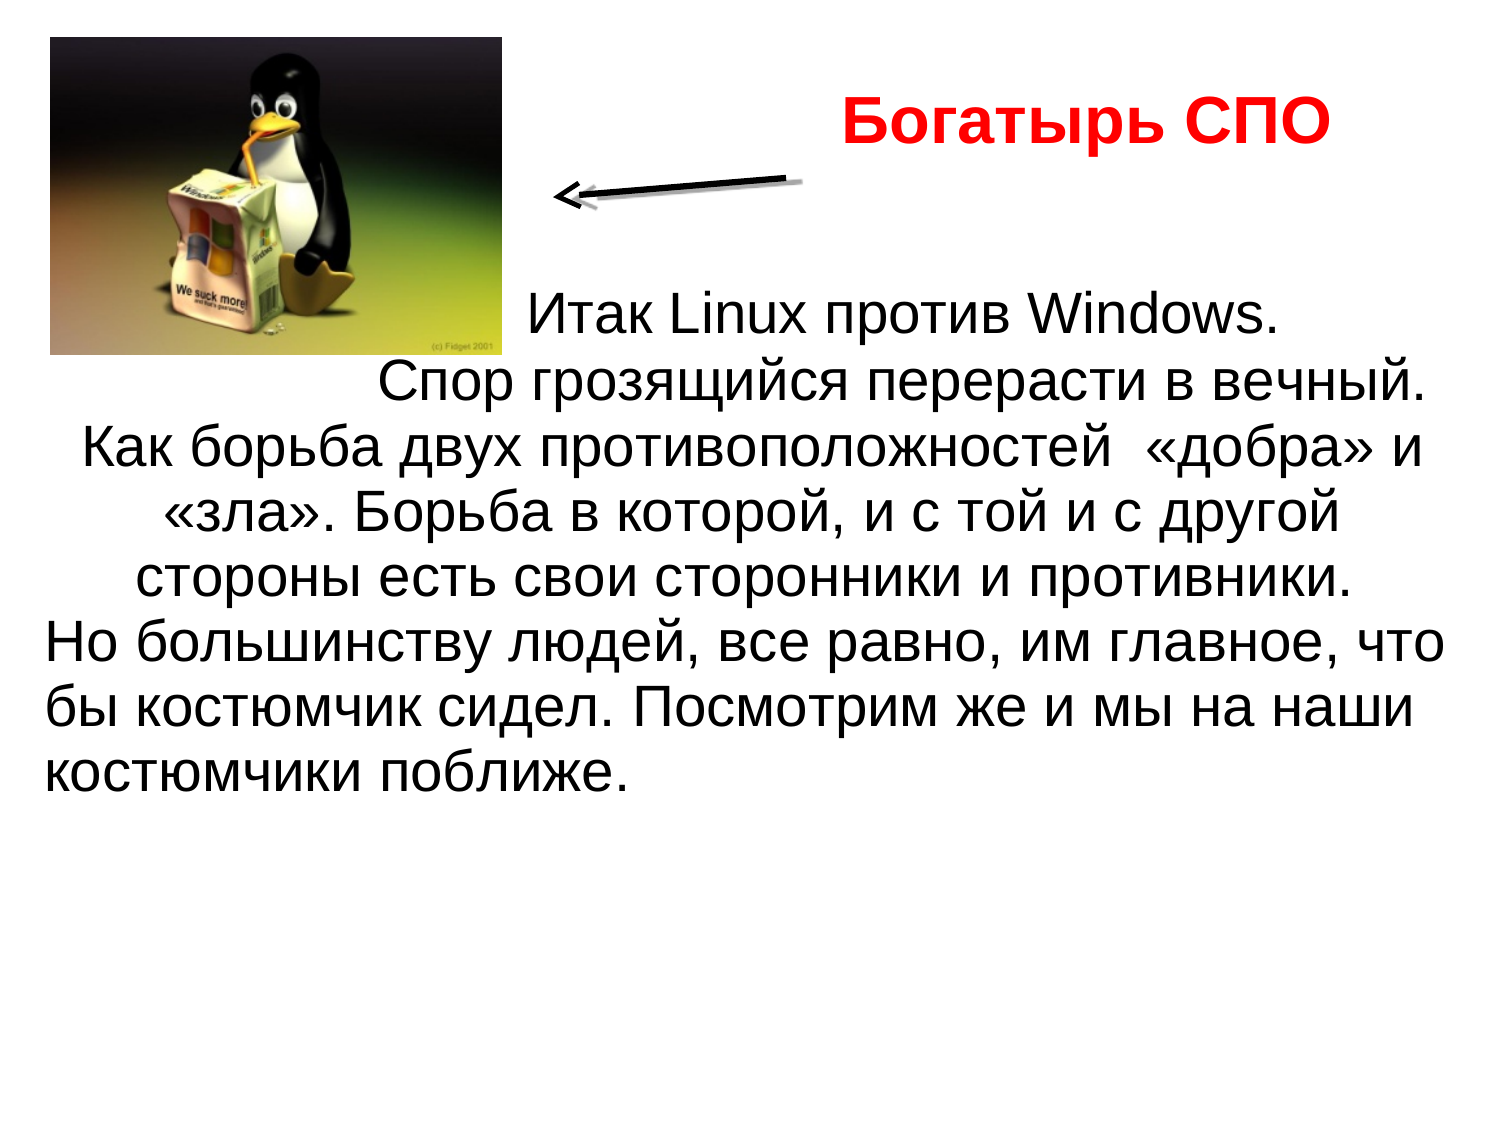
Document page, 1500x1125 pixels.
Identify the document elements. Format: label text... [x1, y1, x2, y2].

text_box Итак Linux против Windows. Спор грозящийся перерасти в вечный. Как борьба двух противоположностей «добра» и «зла». Борьба в которой, и с той и с другой стороны есть свои сторонники и противники. Но большинству людей, все равно, им главное, что бы костюмчик сидел. Посмотрим же и мы на наши костюмчики поближе. [29, 265, 1477, 812]
text_box Богатырь СПО [826, 74, 1447, 166]
picture [50, 37, 502, 265]
